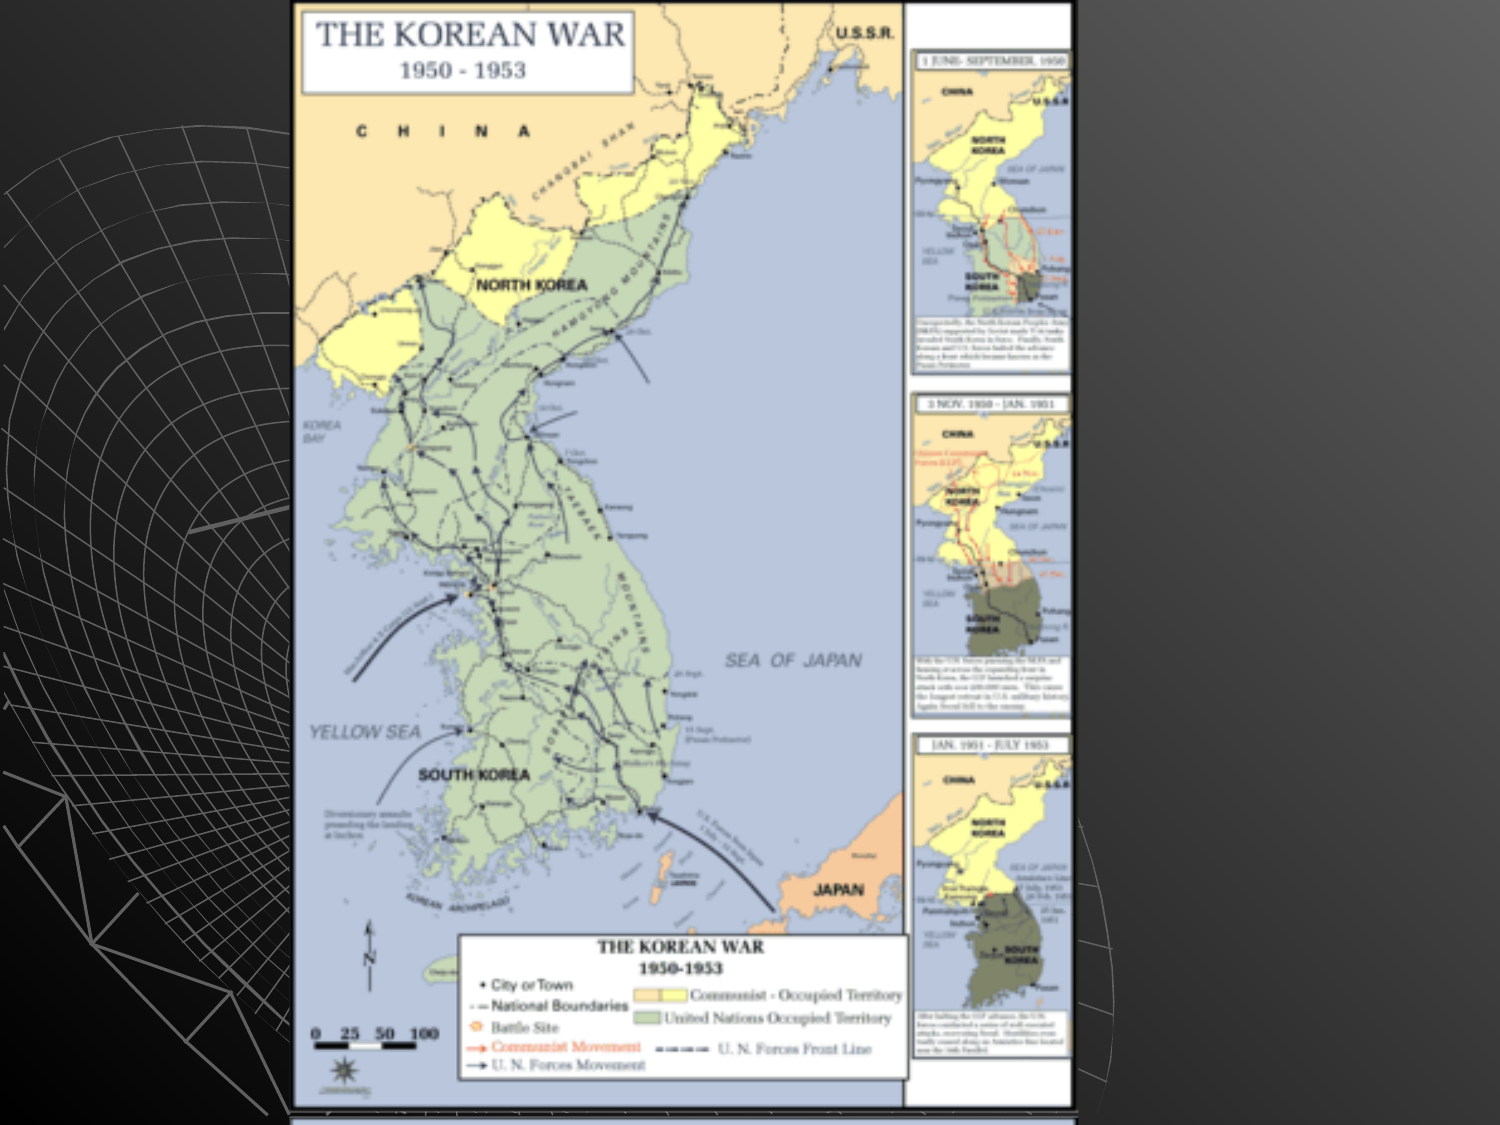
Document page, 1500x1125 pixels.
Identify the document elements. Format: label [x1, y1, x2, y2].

picture [289, 0, 1079, 1125]
